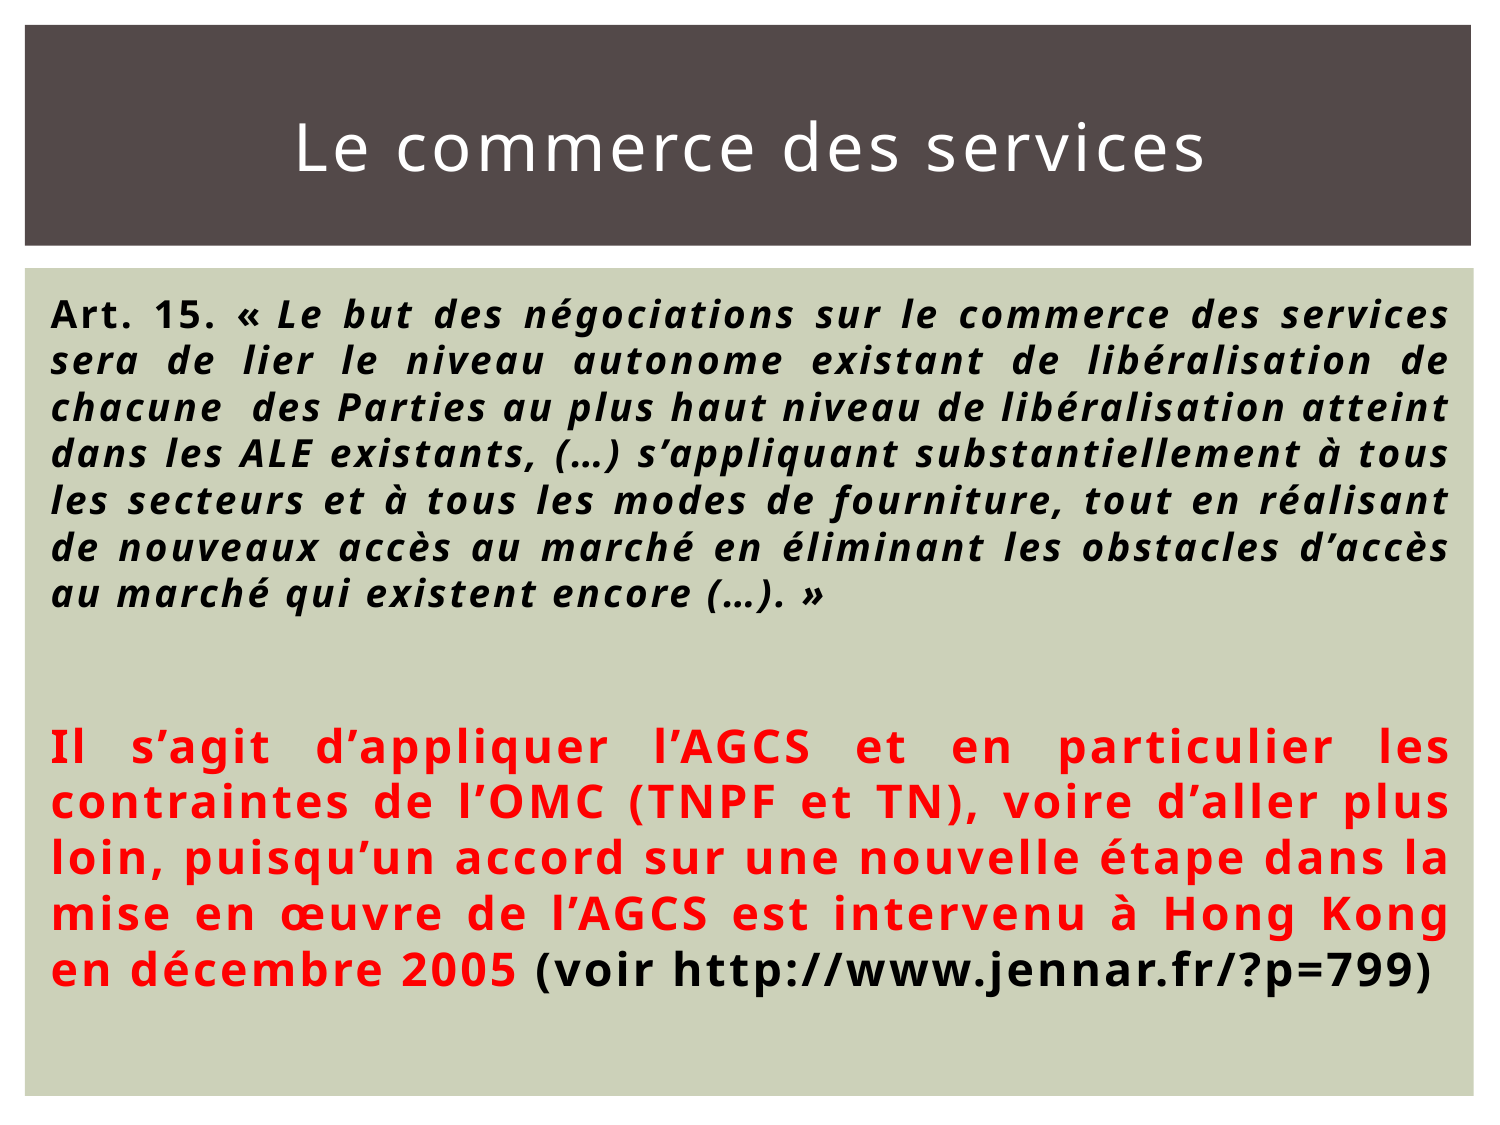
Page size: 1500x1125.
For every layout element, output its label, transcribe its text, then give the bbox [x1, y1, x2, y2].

title Le commerce des services [62, 58, 1438, 232]
list Art. 15. « Le but des négociations sur le commerce des services sera de lier le niveau autonome existant de libéralisation de chacune des Parties au plus haut niveau de libéralisation atteint dans les ALE existants, (…) s’appliquant substantiellement à tous les secteurs et à tous les modes de fourniture, tout en réalisant de nouveaux accès au marché en éliminant les obstacles d’accès au marché qui existent encore (…). » Il s’agit d’appliquer l’AGCS et en particulier les contraintes de l’OMC (TNPF et TN), voire d’aller plus loin, puisqu’un accord sur une nouvelle étape dans la mise en œuvre de l’AGCS est intervenu à Hong Kong en décembre 2005 (voir http://www.jennar.fr/?p=799) [35, 281, 1470, 1094]
